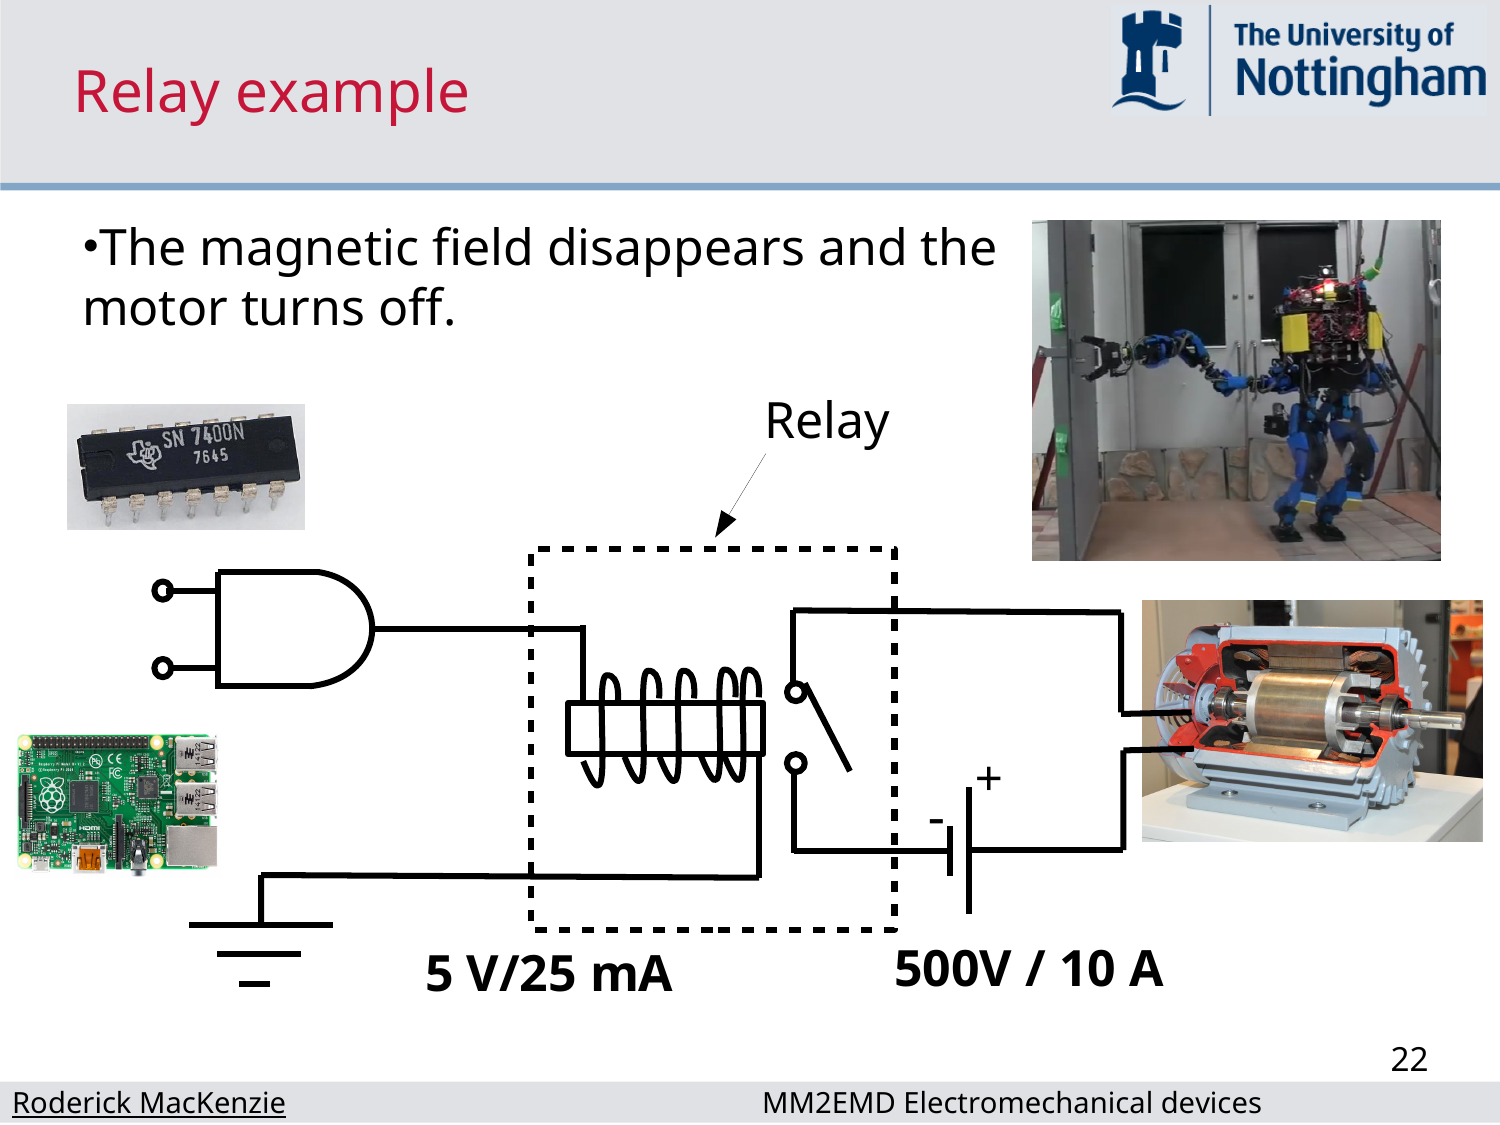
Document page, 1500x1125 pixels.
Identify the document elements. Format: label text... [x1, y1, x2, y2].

picture [14, 731, 221, 878]
picture [1032, 220, 1441, 561]
picture [1111, 4, 1487, 116]
text_box + [959, 737, 1019, 813]
text_box The magnetic field disappears and the motor turns off. [67, 207, 1052, 502]
picture [67, 404, 305, 530]
text_box Relay [732, 381, 1071, 637]
text_box - [913, 775, 960, 851]
text_box 5 V/25 mA [410, 933, 728, 1009]
text_box 500V / 10 A [879, 929, 1232, 1005]
picture [1142, 600, 1483, 842]
text_box <number> [1375, 1030, 1500, 1101]
title Relay example [59, 37, 1297, 143]
